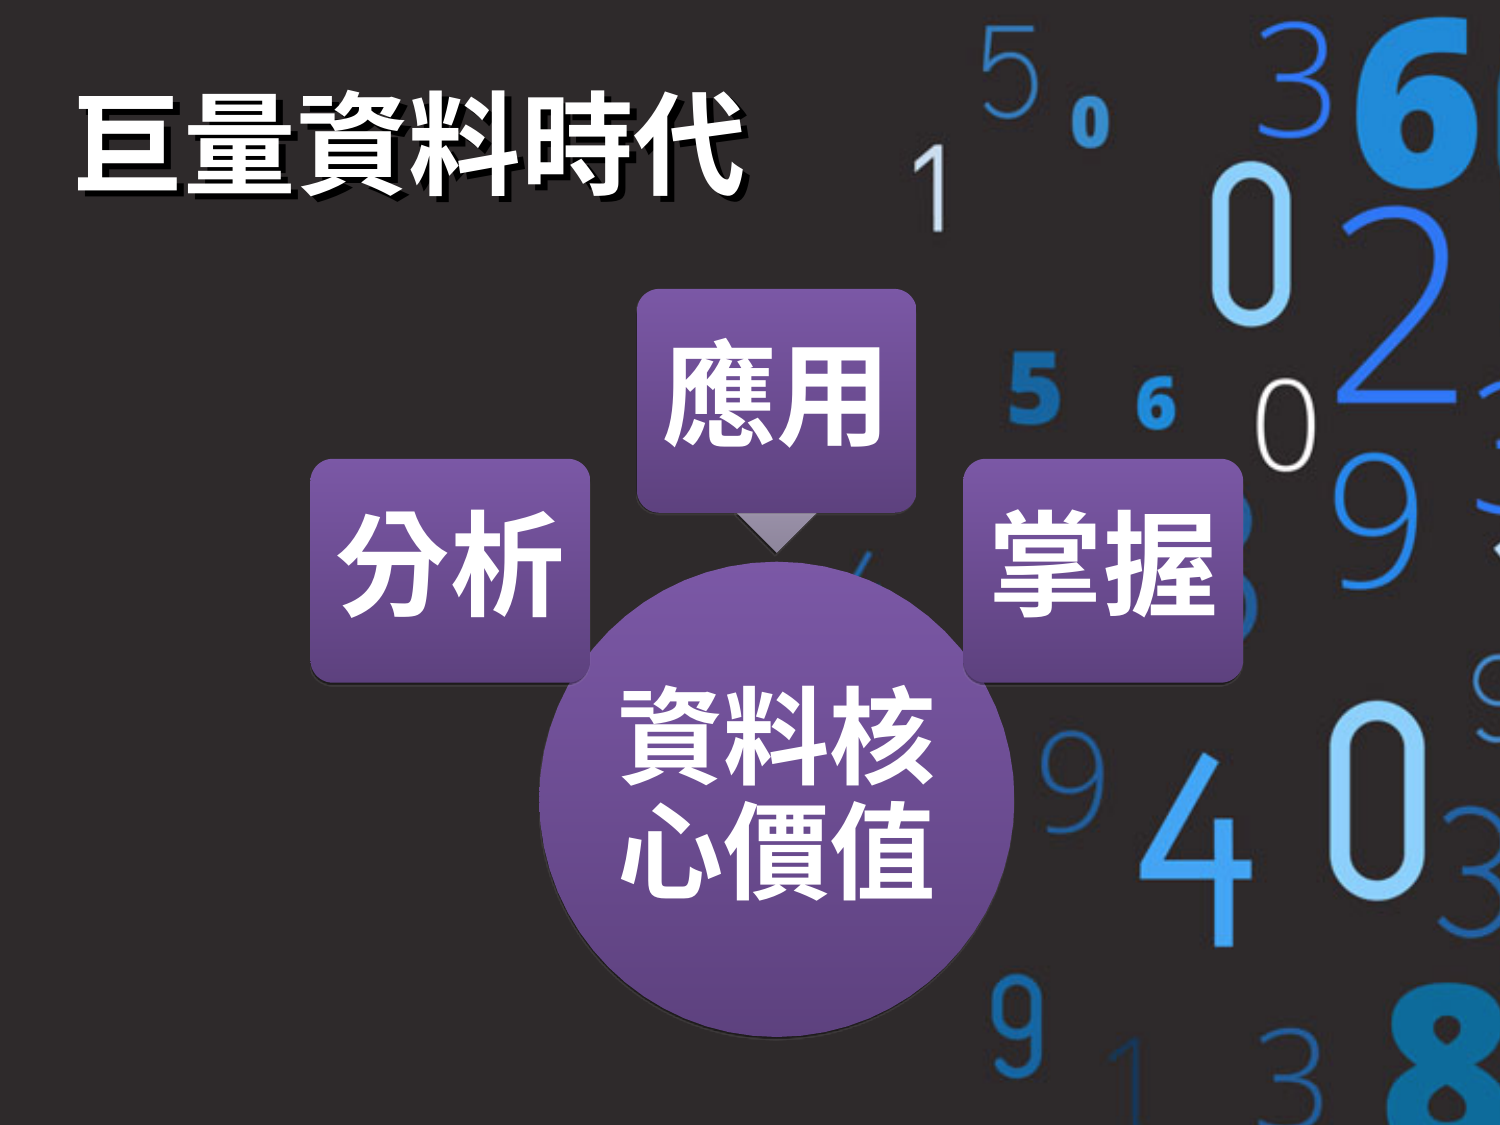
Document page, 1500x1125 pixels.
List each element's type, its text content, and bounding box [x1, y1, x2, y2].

text_box 掌握 [963, 458, 1244, 683]
text_box 資料核心價值 [539, 561, 1015, 1038]
text_box 應用 [636, 288, 917, 513]
text_box 巨量資料時代 [56, 66, 762, 216]
text_box [736, 513, 817, 553]
text_box 分析 [310, 458, 591, 683]
